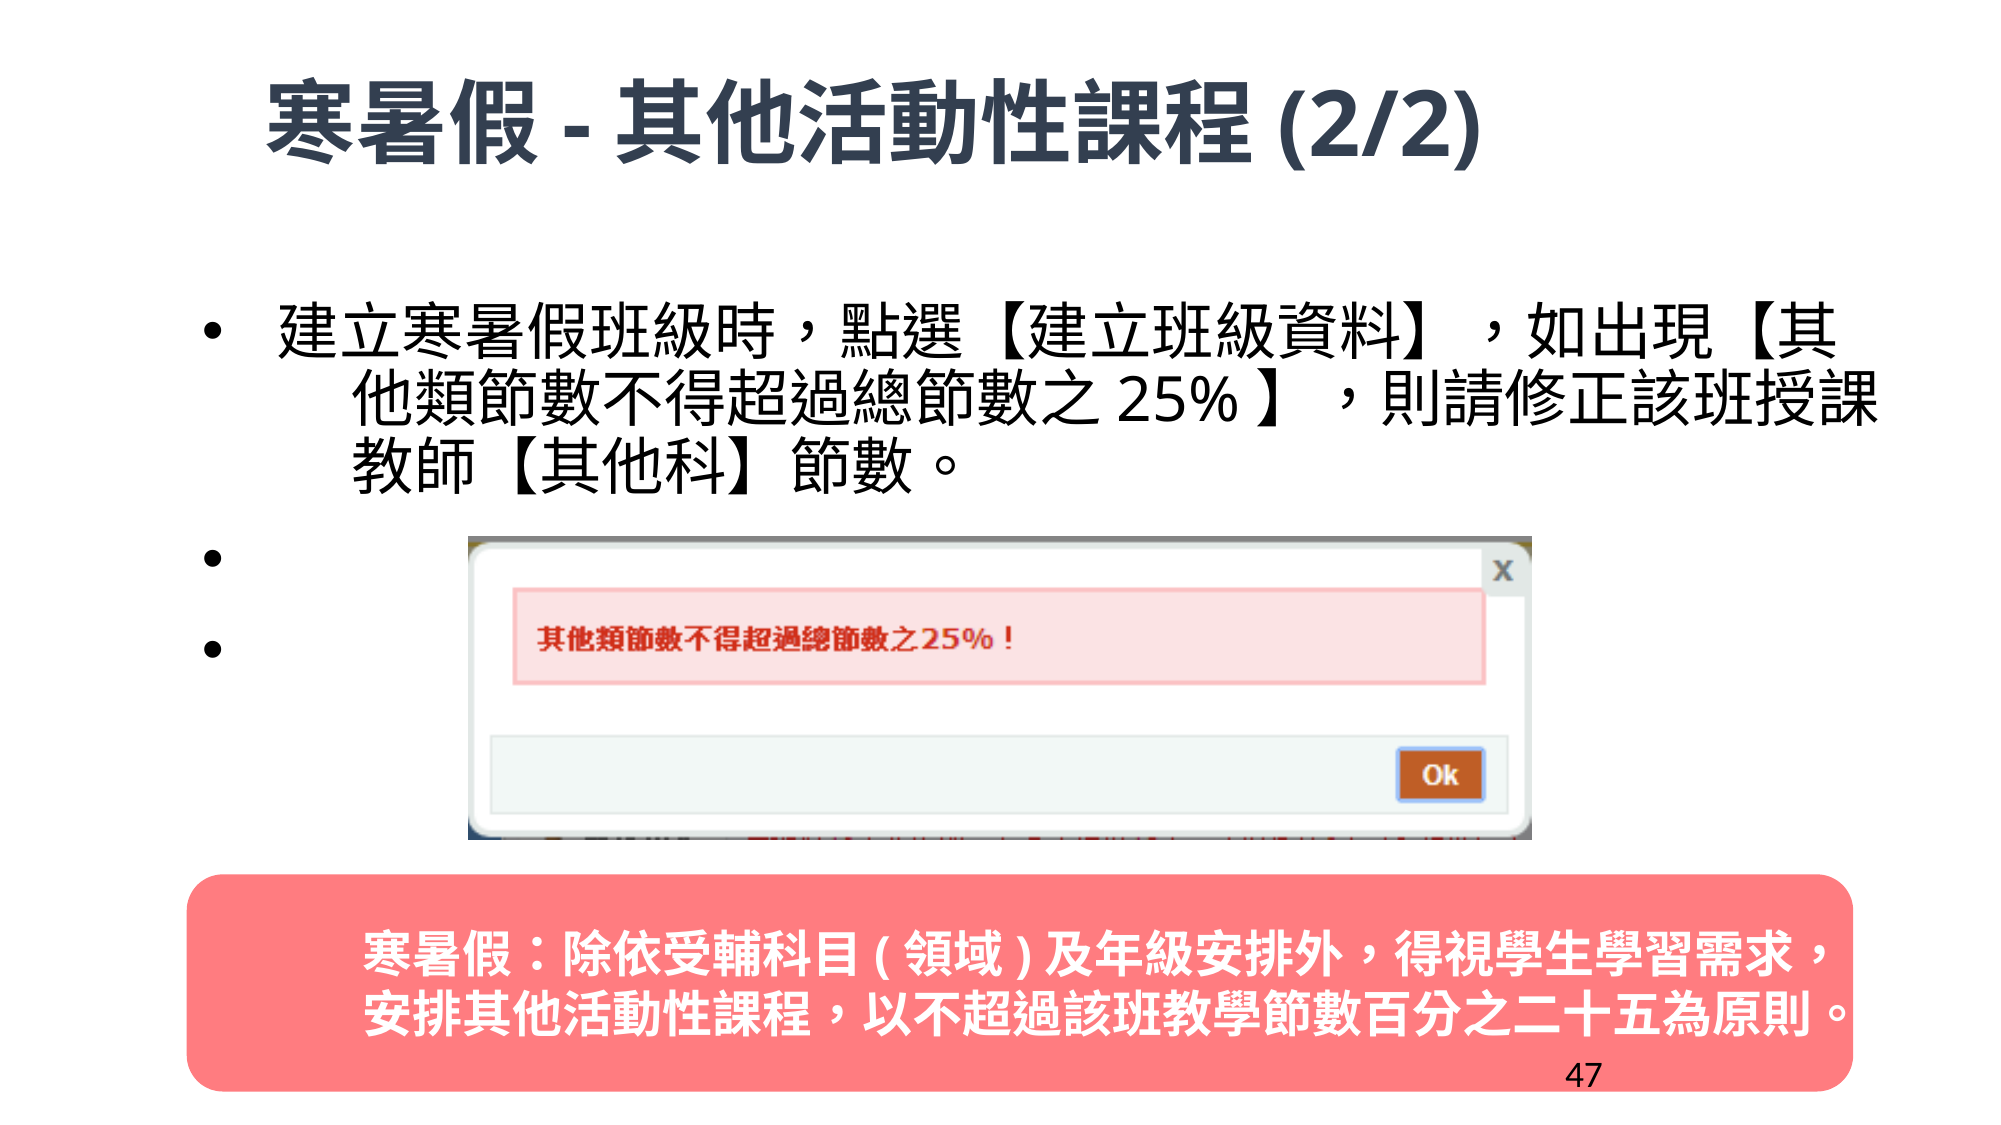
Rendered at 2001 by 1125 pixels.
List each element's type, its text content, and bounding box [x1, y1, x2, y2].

subtitle 建立寒暑假班級時，點選【建立班級資料】，如出現【其他類節數不得超過總節數之25%】，則請修正該班授課教師【其他科】節數。 [186, 292, 1900, 982]
text_box 寒暑假：除依受輔科目(領域)及年級安排外，得視學生學習需求，安排其他活動性課程，以不超過該班教學節數百分之二十五為原則。 [186, 874, 1854, 1092]
picture [468, 536, 1532, 840]
text_box [1550, 1042, 2000, 1103]
text_box 寒暑假-其他活動性課程(2/2) [250, 58, 1498, 183]
